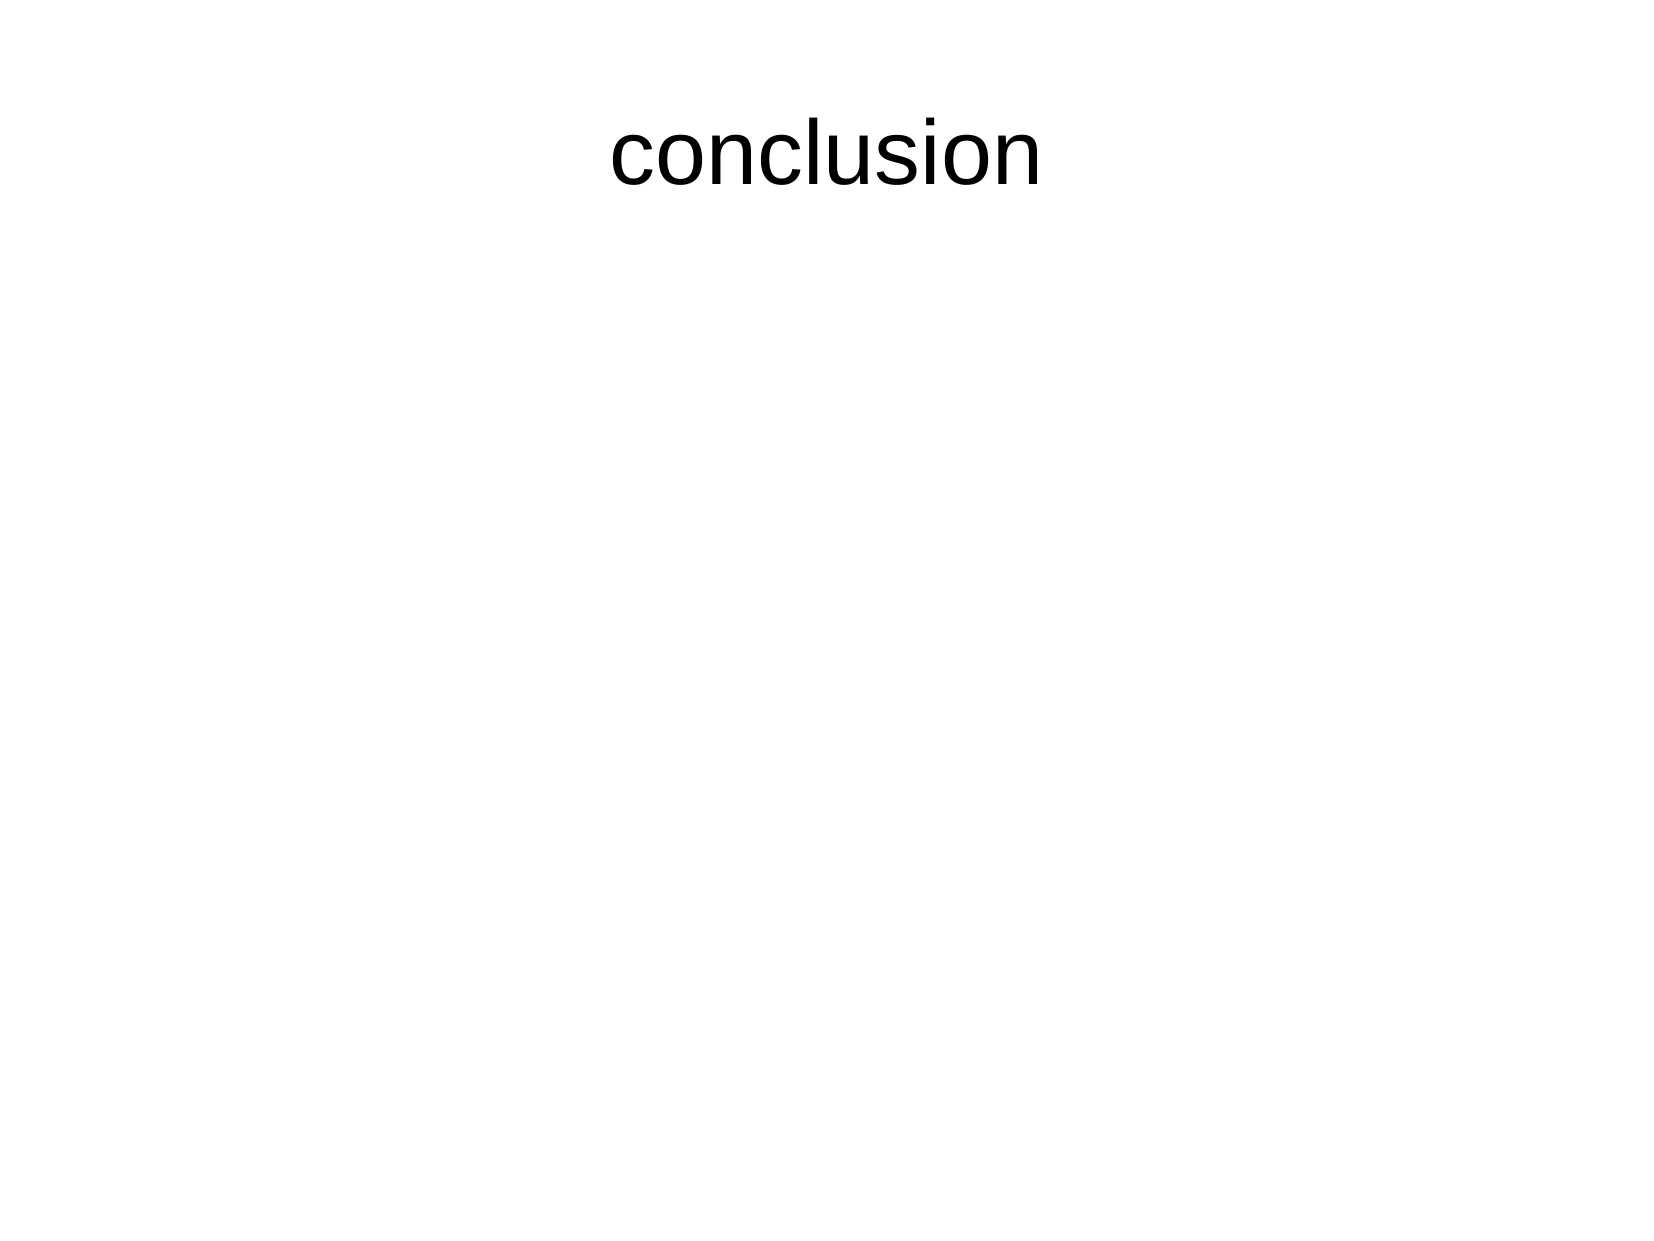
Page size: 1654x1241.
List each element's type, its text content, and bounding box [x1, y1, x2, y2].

title conclusion [82, 49, 1571, 257]
